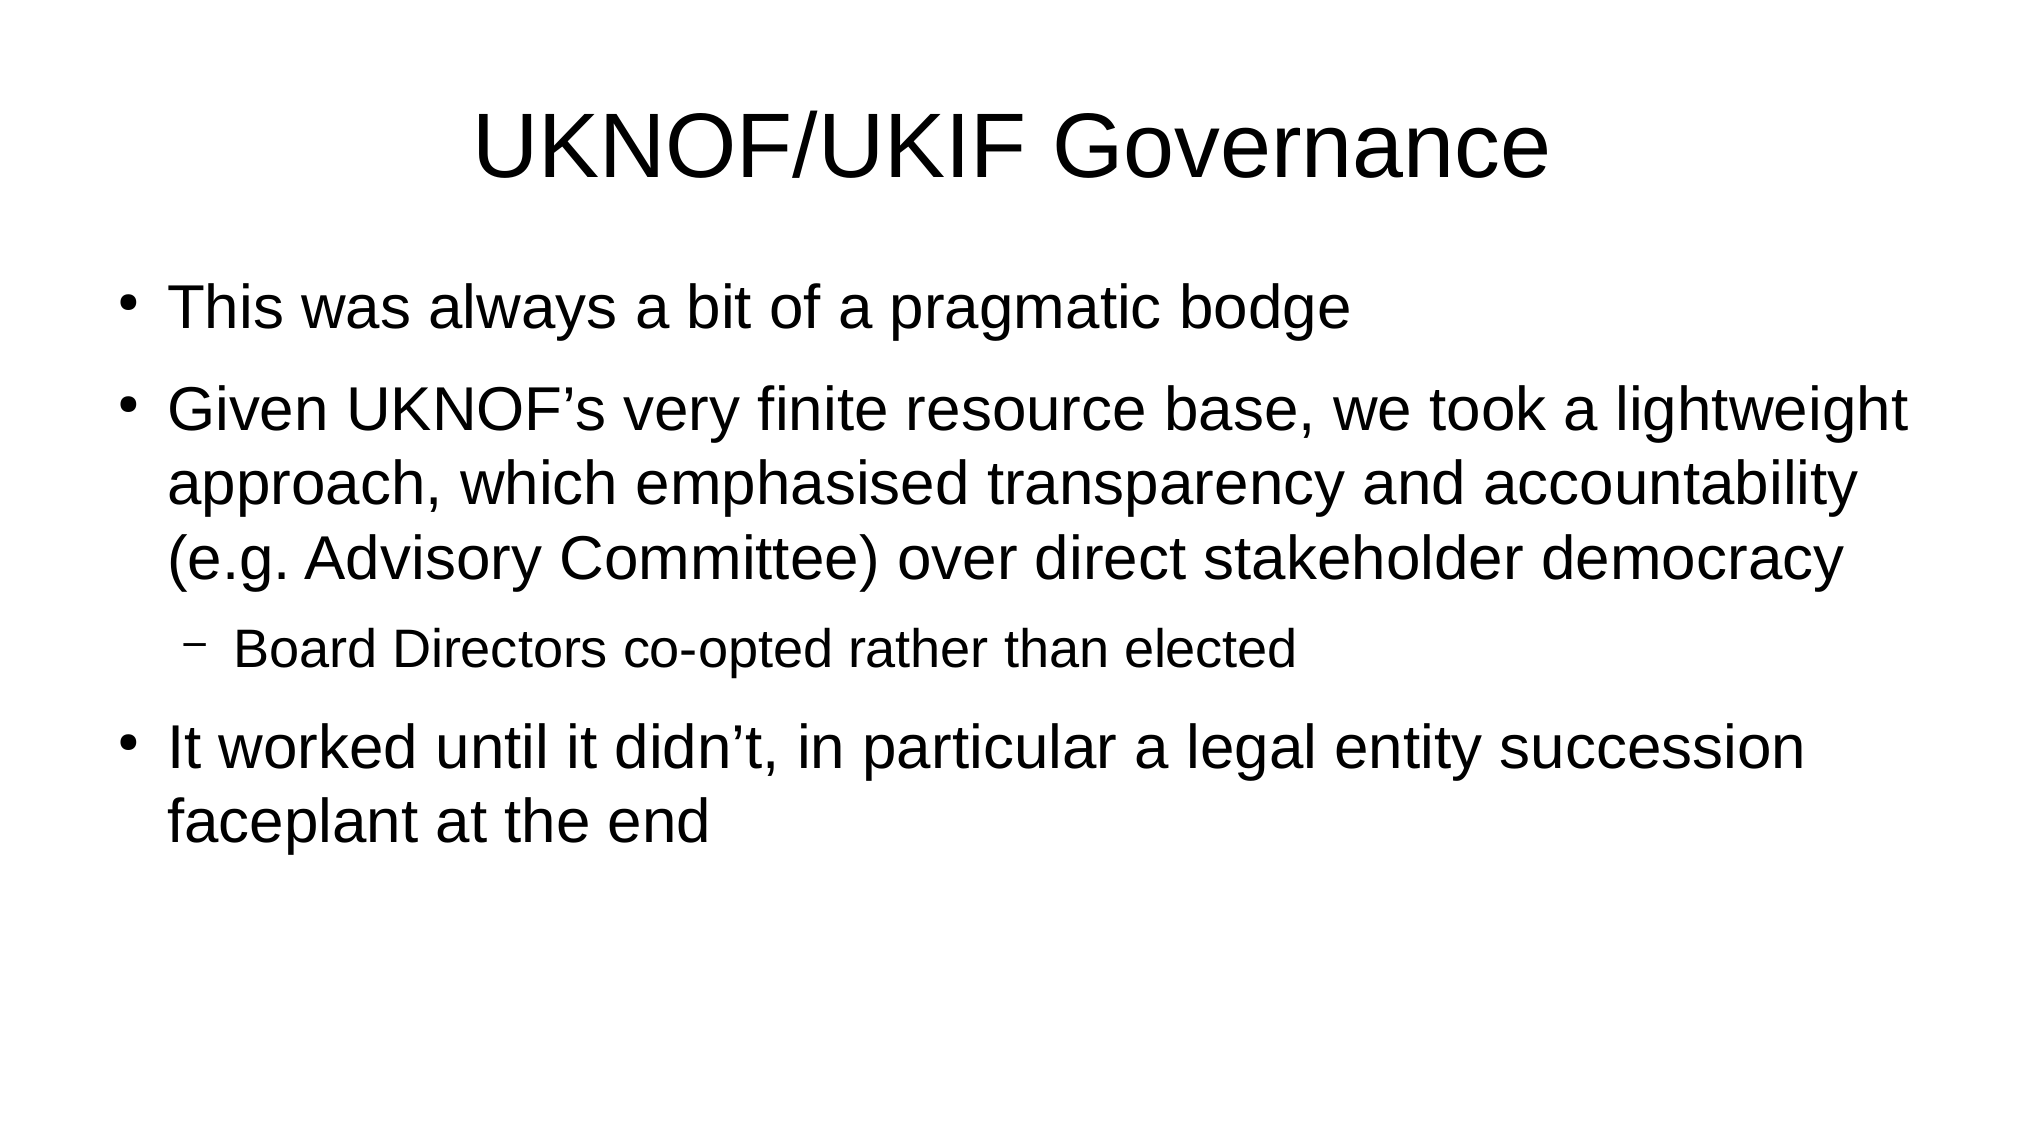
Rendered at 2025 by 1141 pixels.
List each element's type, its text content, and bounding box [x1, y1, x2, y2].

list This was always a bit of a pragmatic bodge Given UKNOF’s very finite resource base, we took a lightweight approach, which emphasised transparency and accountability (e.g. Advisory Committee) over direct stakeholder democracy Board Directors co-opted rather than elected It worked until it didn’t, in particular a legal entity succession faceplant at the end [101, 266, 1924, 928]
title UKNOF/UKIF Governance [101, 45, 1924, 236]
